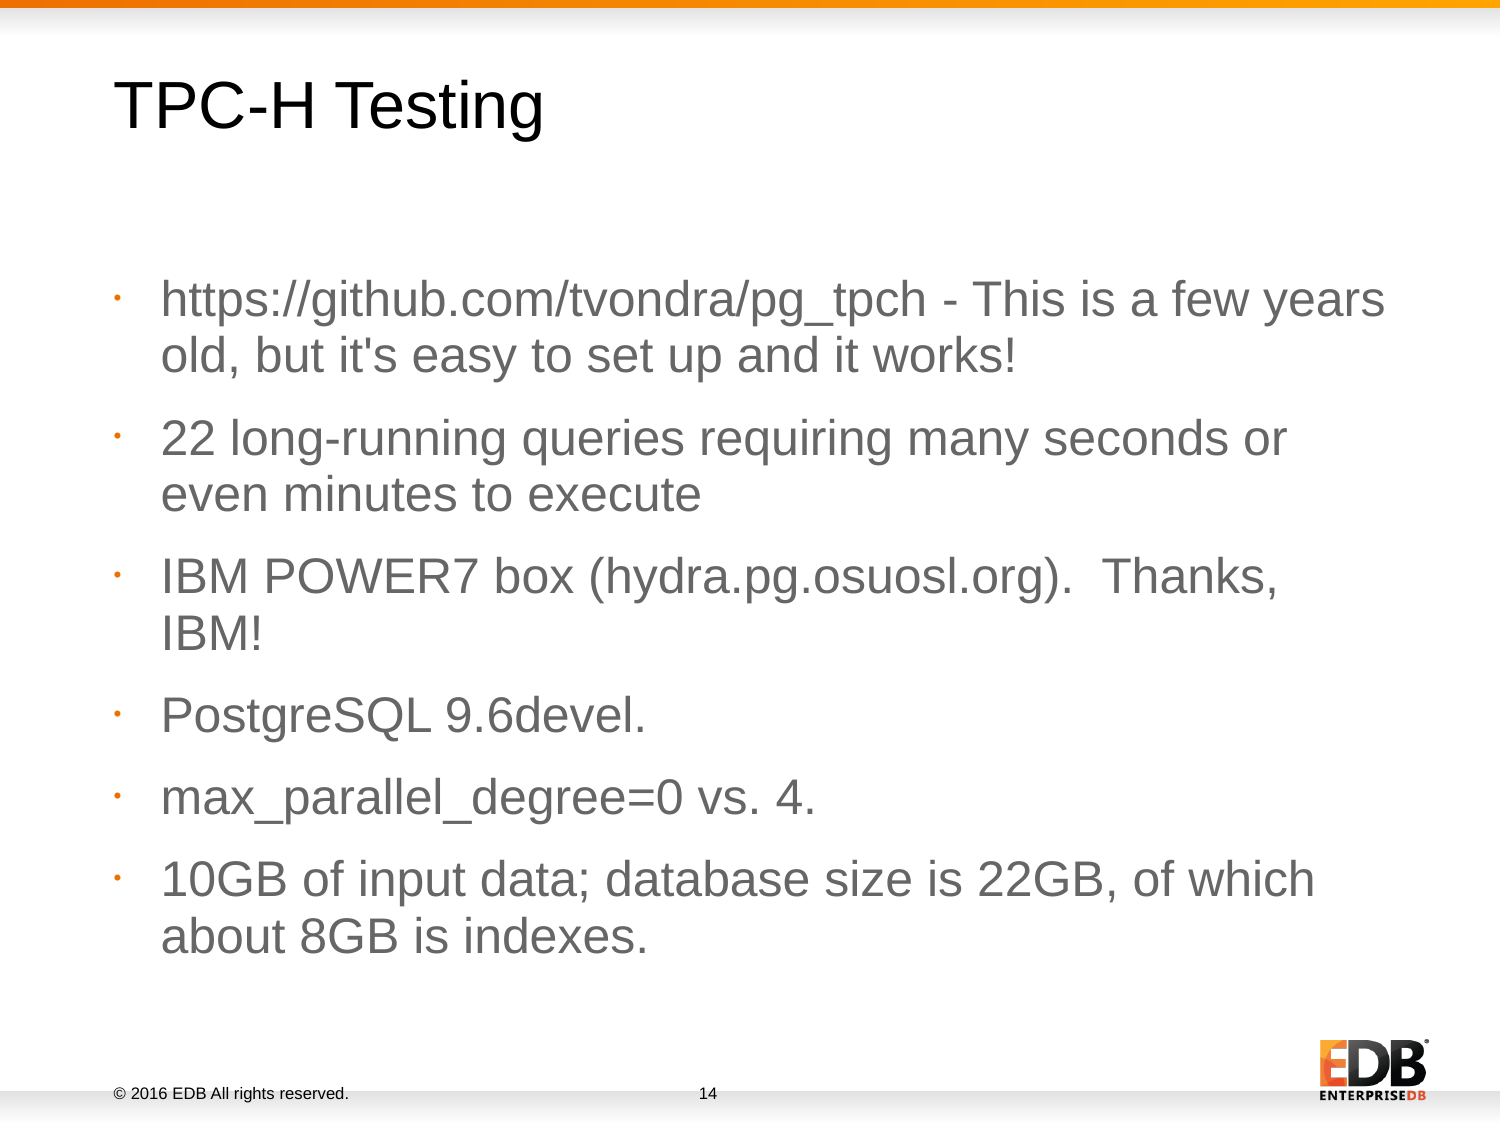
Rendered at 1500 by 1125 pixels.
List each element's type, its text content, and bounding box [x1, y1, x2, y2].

list https://github.com/tvondra/pg_tpch - This is a few years old, but it's easy to set up and it works! 22 long-running queries requiring many seconds or even minutes to execute IBM POWER7 box (hydra.pg.osuosl.org). Thanks, IBM! PostgreSQL 9.6devel. max_parallel_degree=0 vs. 4. 10GB of input data; database size is 22GB, of which about 8GB is indexes. [98, 263, 1403, 984]
picture [1318, 1036, 1430, 1101]
title TPC-H Testing [98, 26, 1403, 188]
